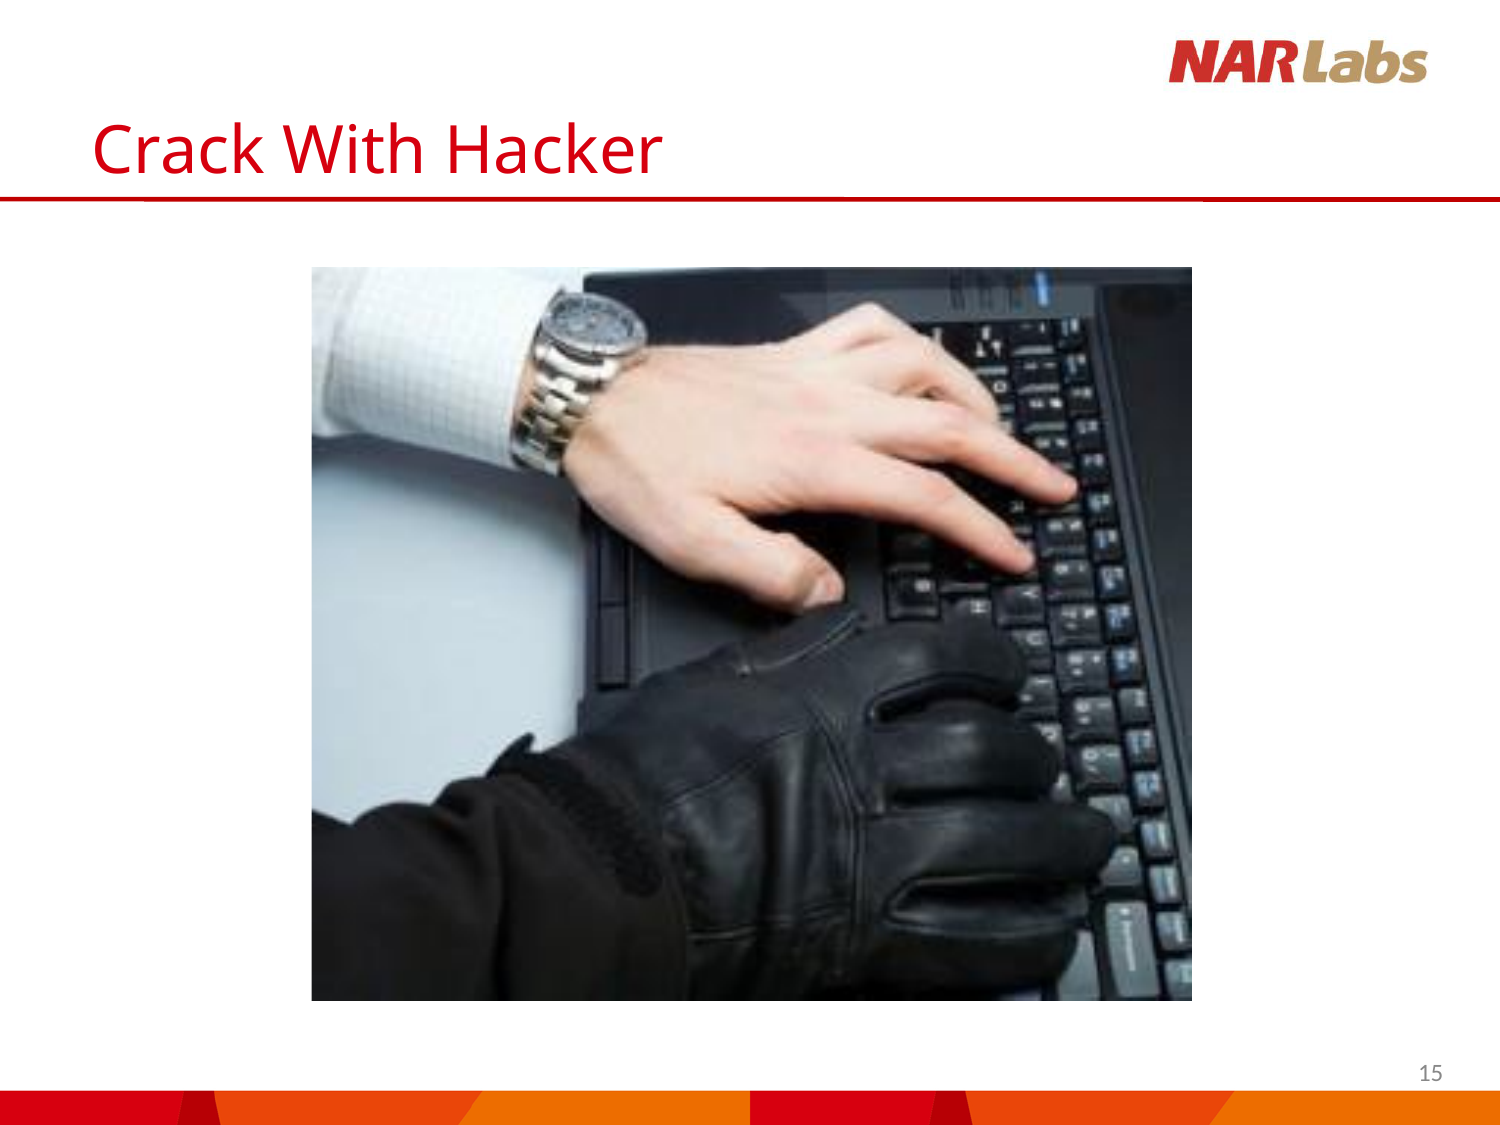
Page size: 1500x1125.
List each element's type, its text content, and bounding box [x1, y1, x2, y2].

title Crack With Hacker [89, 107, 1411, 189]
text_box [312, 267, 1192, 1001]
text_box 11 [1414, 1056, 1448, 1090]
